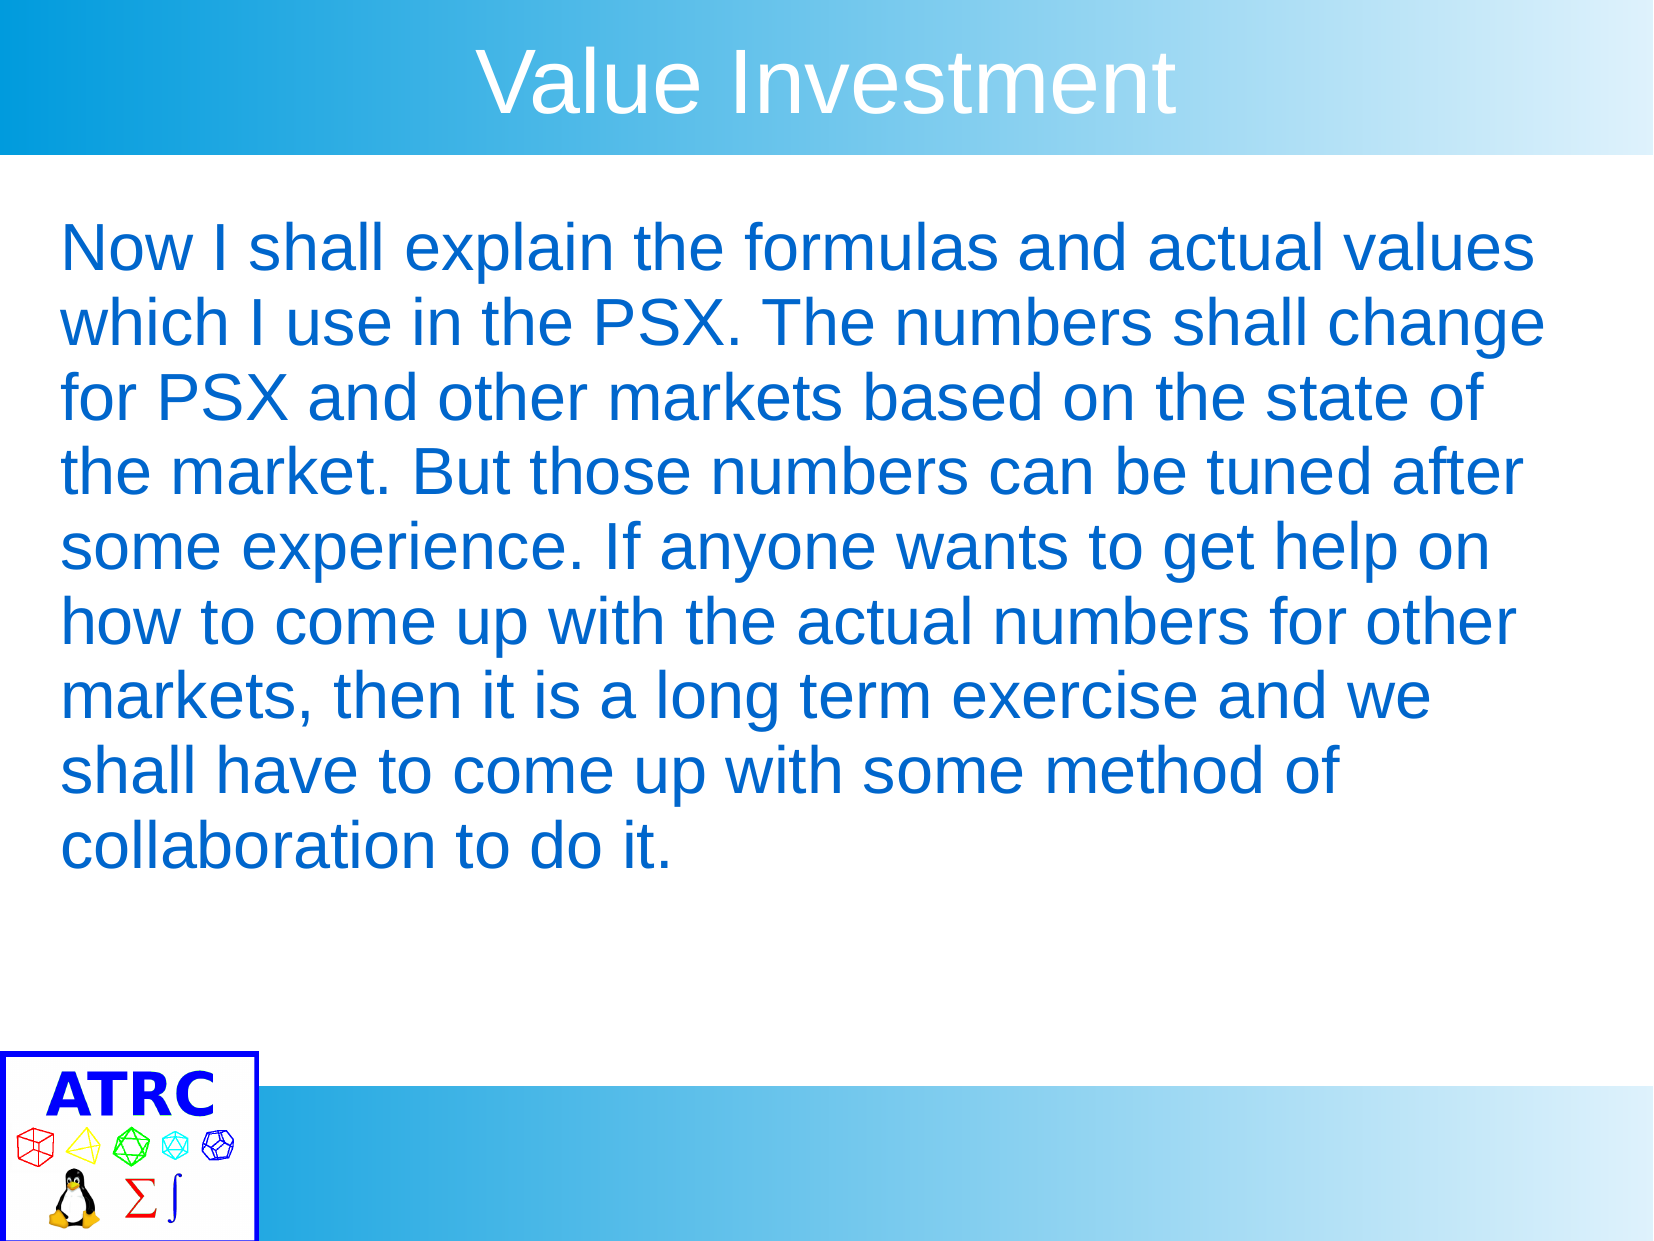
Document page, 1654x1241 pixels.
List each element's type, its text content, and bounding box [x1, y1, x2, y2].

list Now I shall explain the formulas and actual values which I use in the PSX. The numbers shall change for PSX and other markets based on the state of the market. But those numbers can be tuned after some experience. If anyone wants to get help on how to come up with the actual numbers for other markets, then it is a long term exercise and we shall have to come up with some method of collaboration to do it. [60, 210, 1549, 930]
picture [0, 1051, 259, 1241]
title Value Investment [82, 30, 1571, 135]
